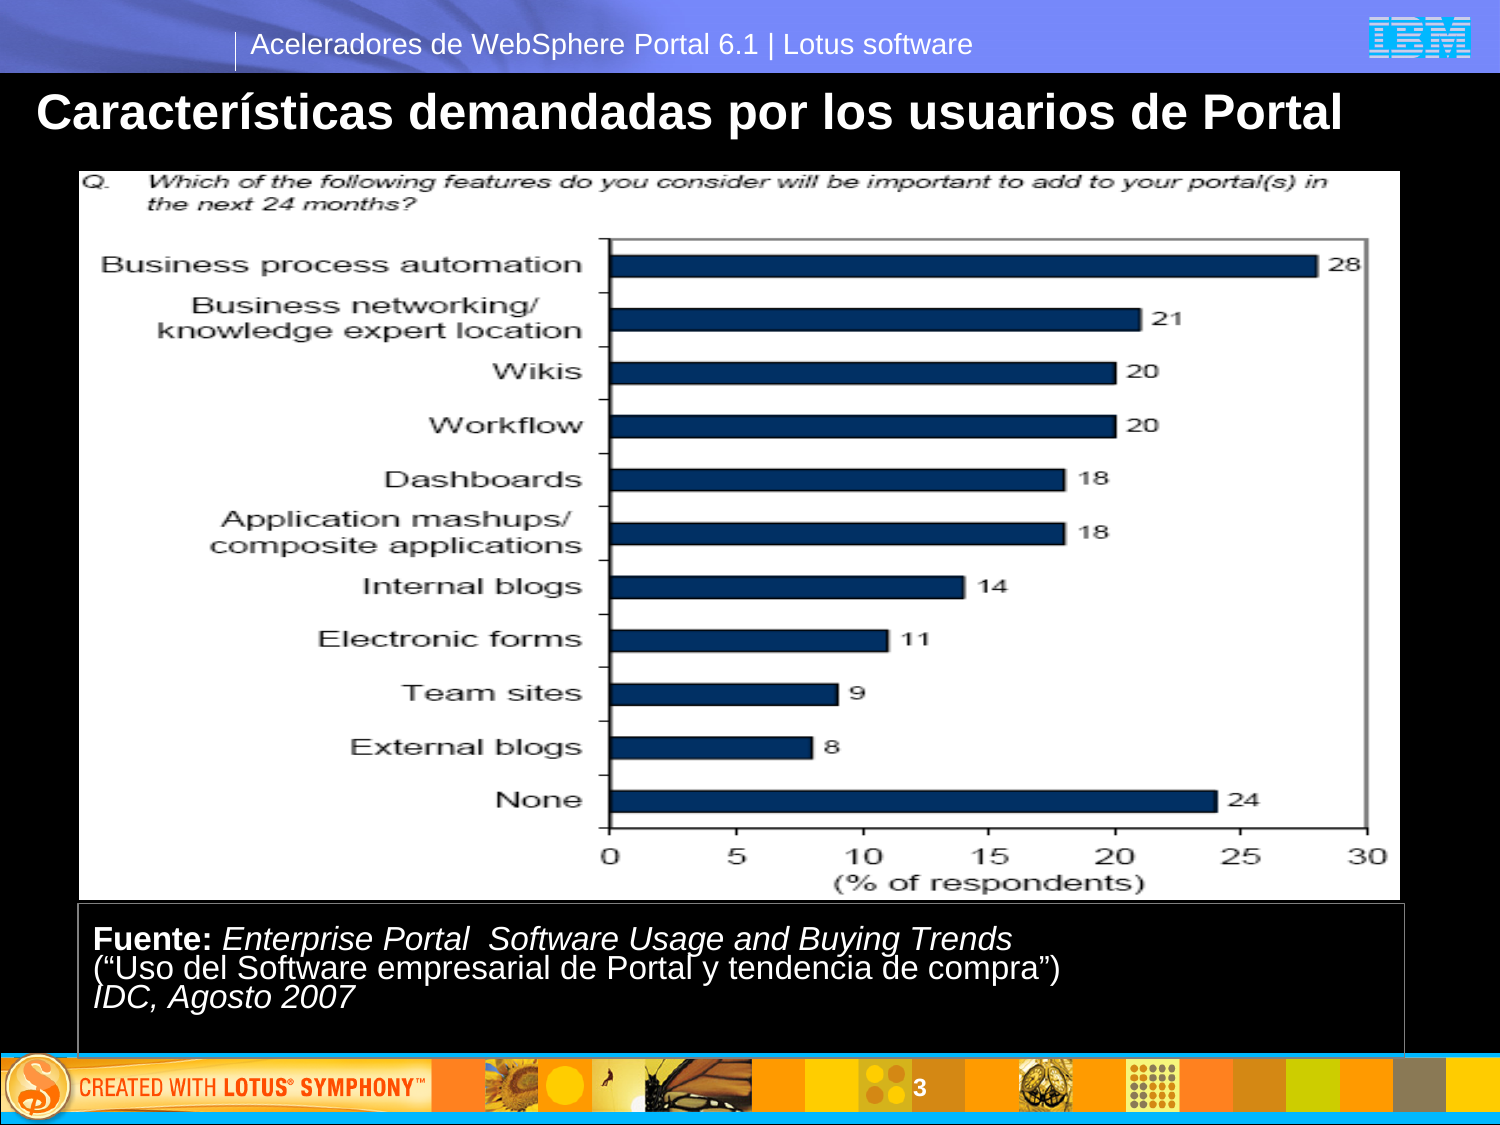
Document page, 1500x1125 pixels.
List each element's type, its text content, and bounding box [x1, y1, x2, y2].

picture [0, 0, 1500, 73]
text_box Fuente: Enterprise Portal Software Usage and Buying Trends (“Uso del Software empresarial de Portal y tendencia de compra”) IDC, Agosto 2007 [78, 903, 1405, 1059]
picture [79, 190, 1400, 900]
text_box Características demandadas por los usuarios de Portal [21, 75, 1500, 190]
picture [1, 1053, 1500, 1119]
